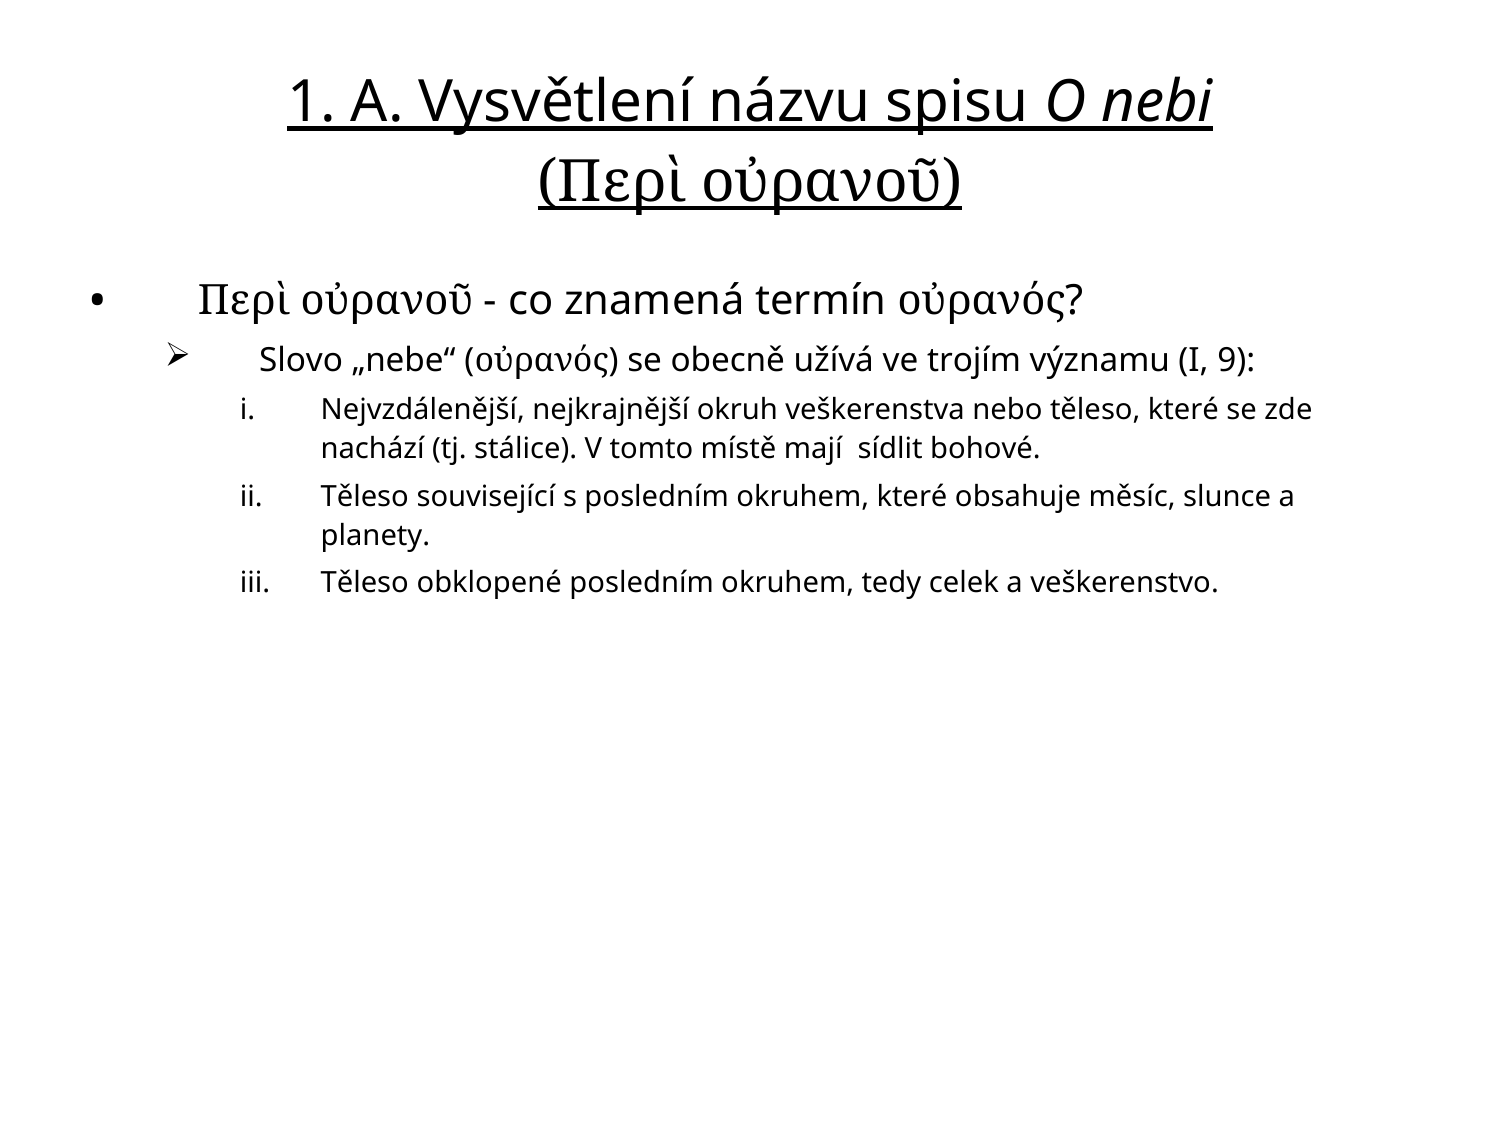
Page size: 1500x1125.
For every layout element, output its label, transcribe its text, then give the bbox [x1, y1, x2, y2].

title 1. A. Vysvětlení názvu spisu O nebi (Περὶ οὐρανοῦ) [75, 45, 1426, 233]
list Περὶ οὐρανοῦ - co znamená termín οὐρανός? Slovo „nebe“ (οὐρανός) se obecně užívá ve trojím významu (I, 9): Nejvzdálenější, nejkrajnější okruh veškerenstva nebo těleso, které se zde nachází (tj. stálice). V tomto místě mají sídlit bohové. Těleso související s posledním okruhem, které obsahuje měsíc, slunce a planety. Těleso obklopené posledním okruhem, tedy celek a veškerenstvo. [75, 262, 1426, 1006]
